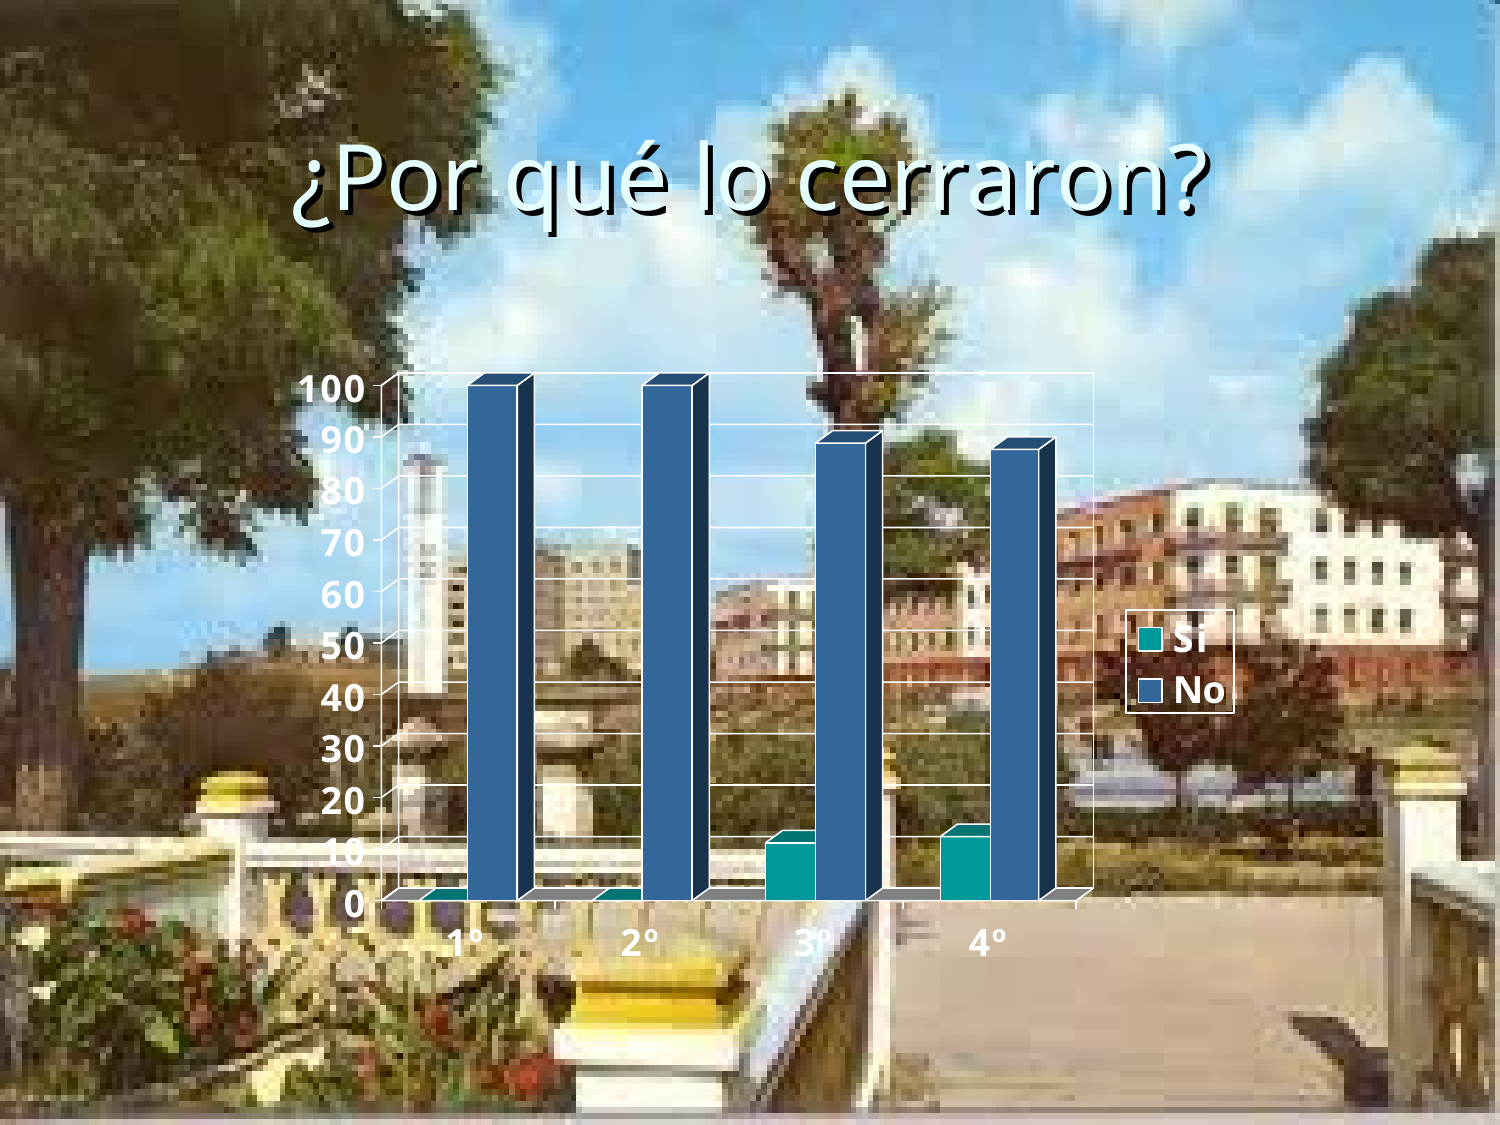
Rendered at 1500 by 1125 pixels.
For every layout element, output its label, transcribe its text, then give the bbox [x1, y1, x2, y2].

text_box [250, 329, 1250, 996]
picture [0, 0, 1500, 1125]
title ¿Por qué lo cerraron? [75, 62, 1426, 288]
